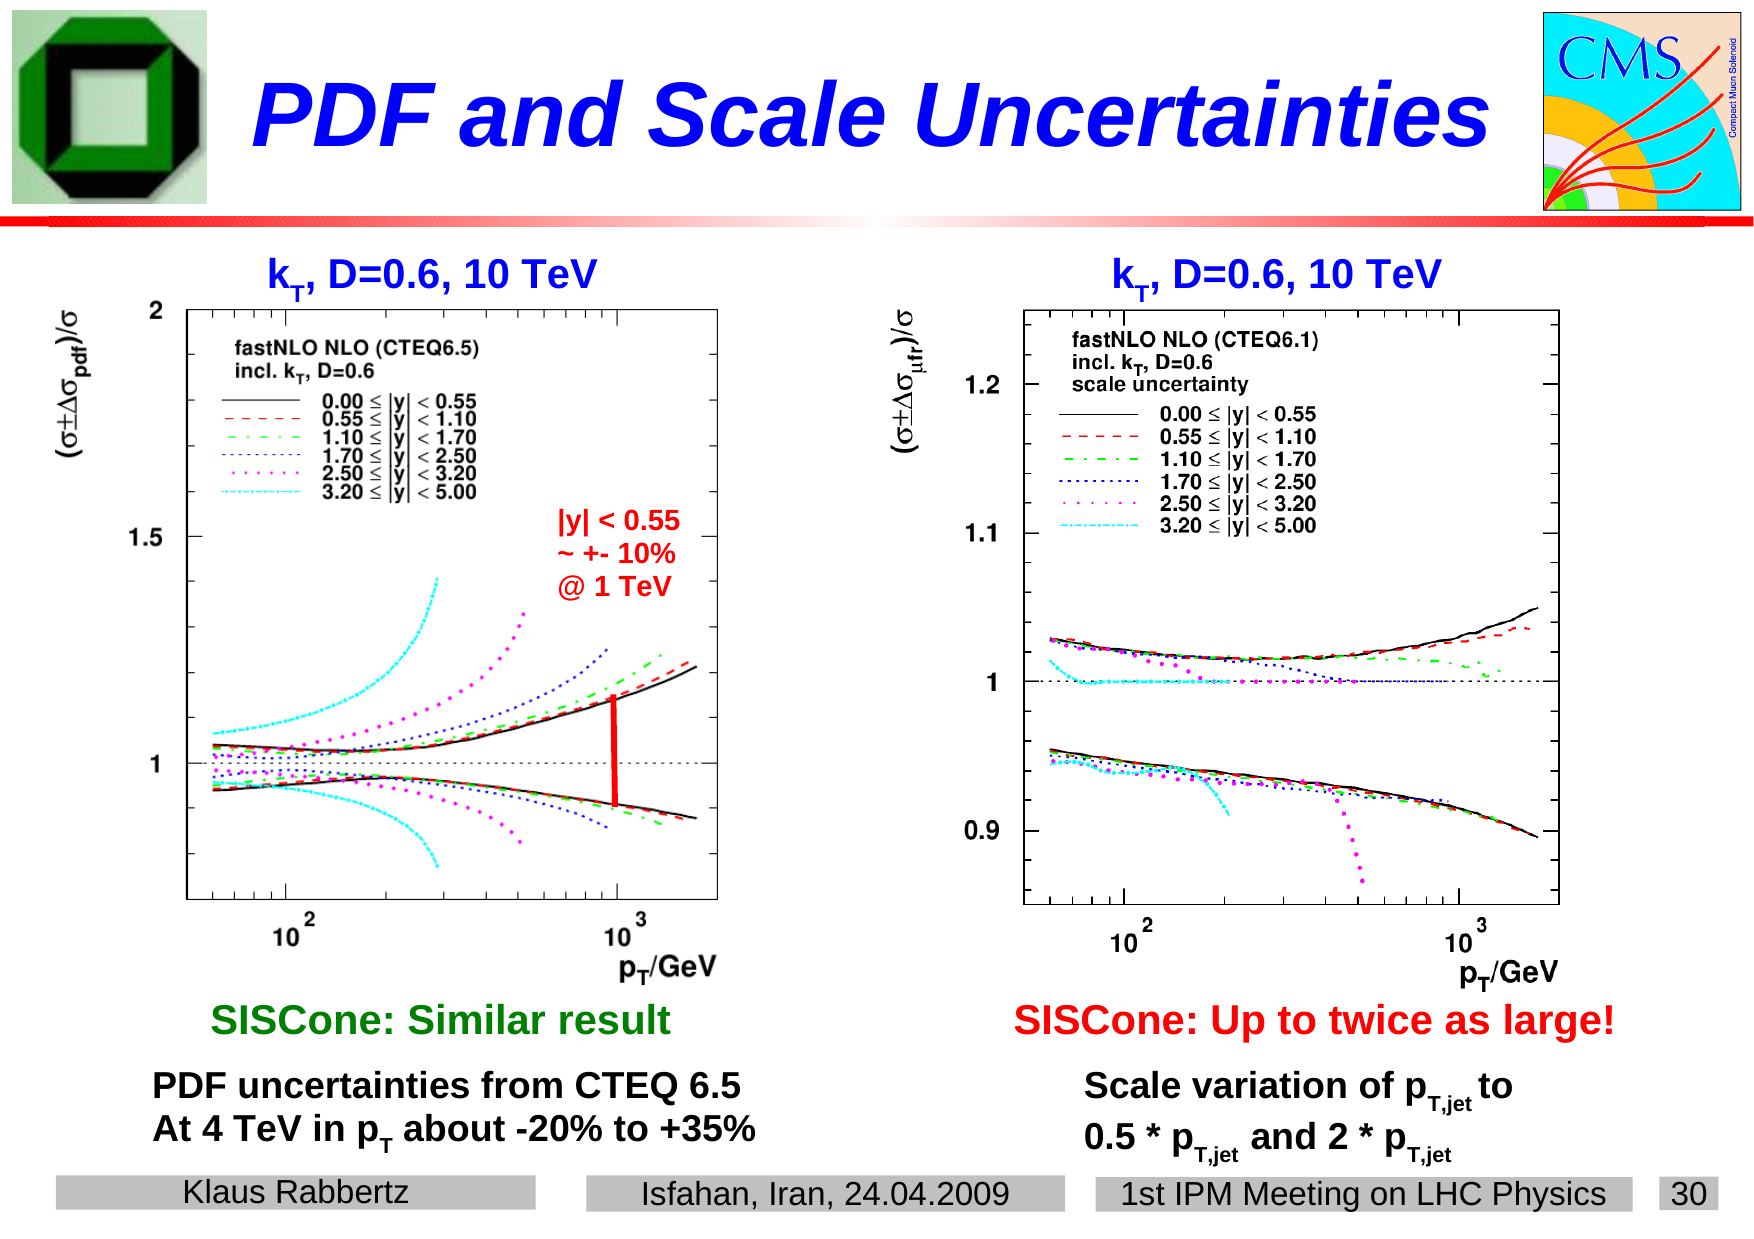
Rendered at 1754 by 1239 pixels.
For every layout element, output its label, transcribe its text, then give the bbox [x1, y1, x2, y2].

text_box SISCone: Up to twice as large! [1001, 984, 1642, 1056]
text_box SISCone: Similar result [198, 984, 684, 1056]
text_box |y| < 0.55 ~ +- 10% @ 1 TeV [545, 492, 692, 617]
text_box kT, D=0.6, 10 TeV [1099, 239, 1455, 321]
picture [12, 10, 207, 204]
title PDF and Scale Uncertainties [220, 27, 1525, 202]
text_box Scale variation of pT,jet to 0.5 * pT,jet and 2 * pT,jet [1071, 1053, 1536, 1181]
picture [878, 288, 1587, 997]
picture [1542, 11, 1742, 211]
picture [42, 296, 730, 996]
text_box kT, D=0.6, 10 TeV [255, 239, 610, 321]
text_box PDF uncertainties from CTEQ 6.5 At 4 TeV in pT about -20% to +35% [140, 1053, 778, 1173]
